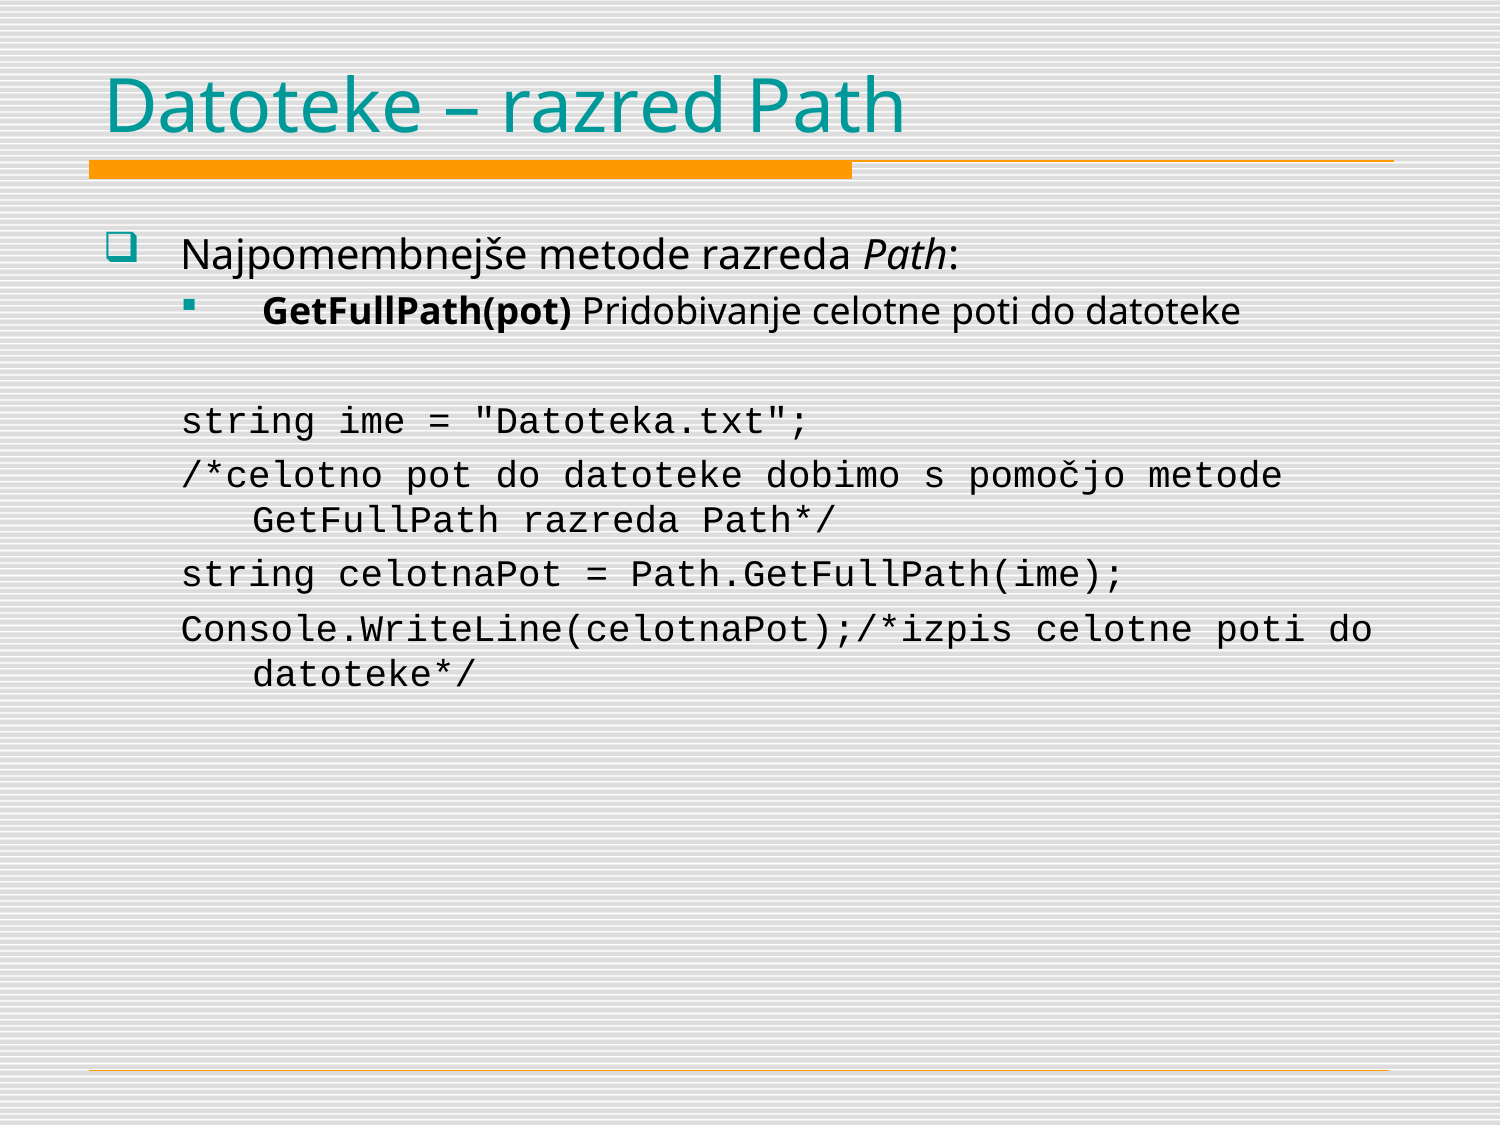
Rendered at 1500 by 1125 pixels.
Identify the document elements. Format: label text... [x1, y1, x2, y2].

picture [0, 0, 1500, 1125]
list Najpomembnejše metode razreda Path: GetFullPath(pot) Pridobivanje celotne poti do datoteke string ime = "Datoteka.txt"; /*celotno pot do datoteke dobimo s pomočjo metode GetFullPath razreda Path*/ string celotnaPot = Path.GetFullPath(ime); Console.WriteLine(celotnaPot);/*izpis celotne poti do datoteke*/ [88, 220, 1471, 1059]
title Datoteke – razred Path [88, 42, 1401, 155]
